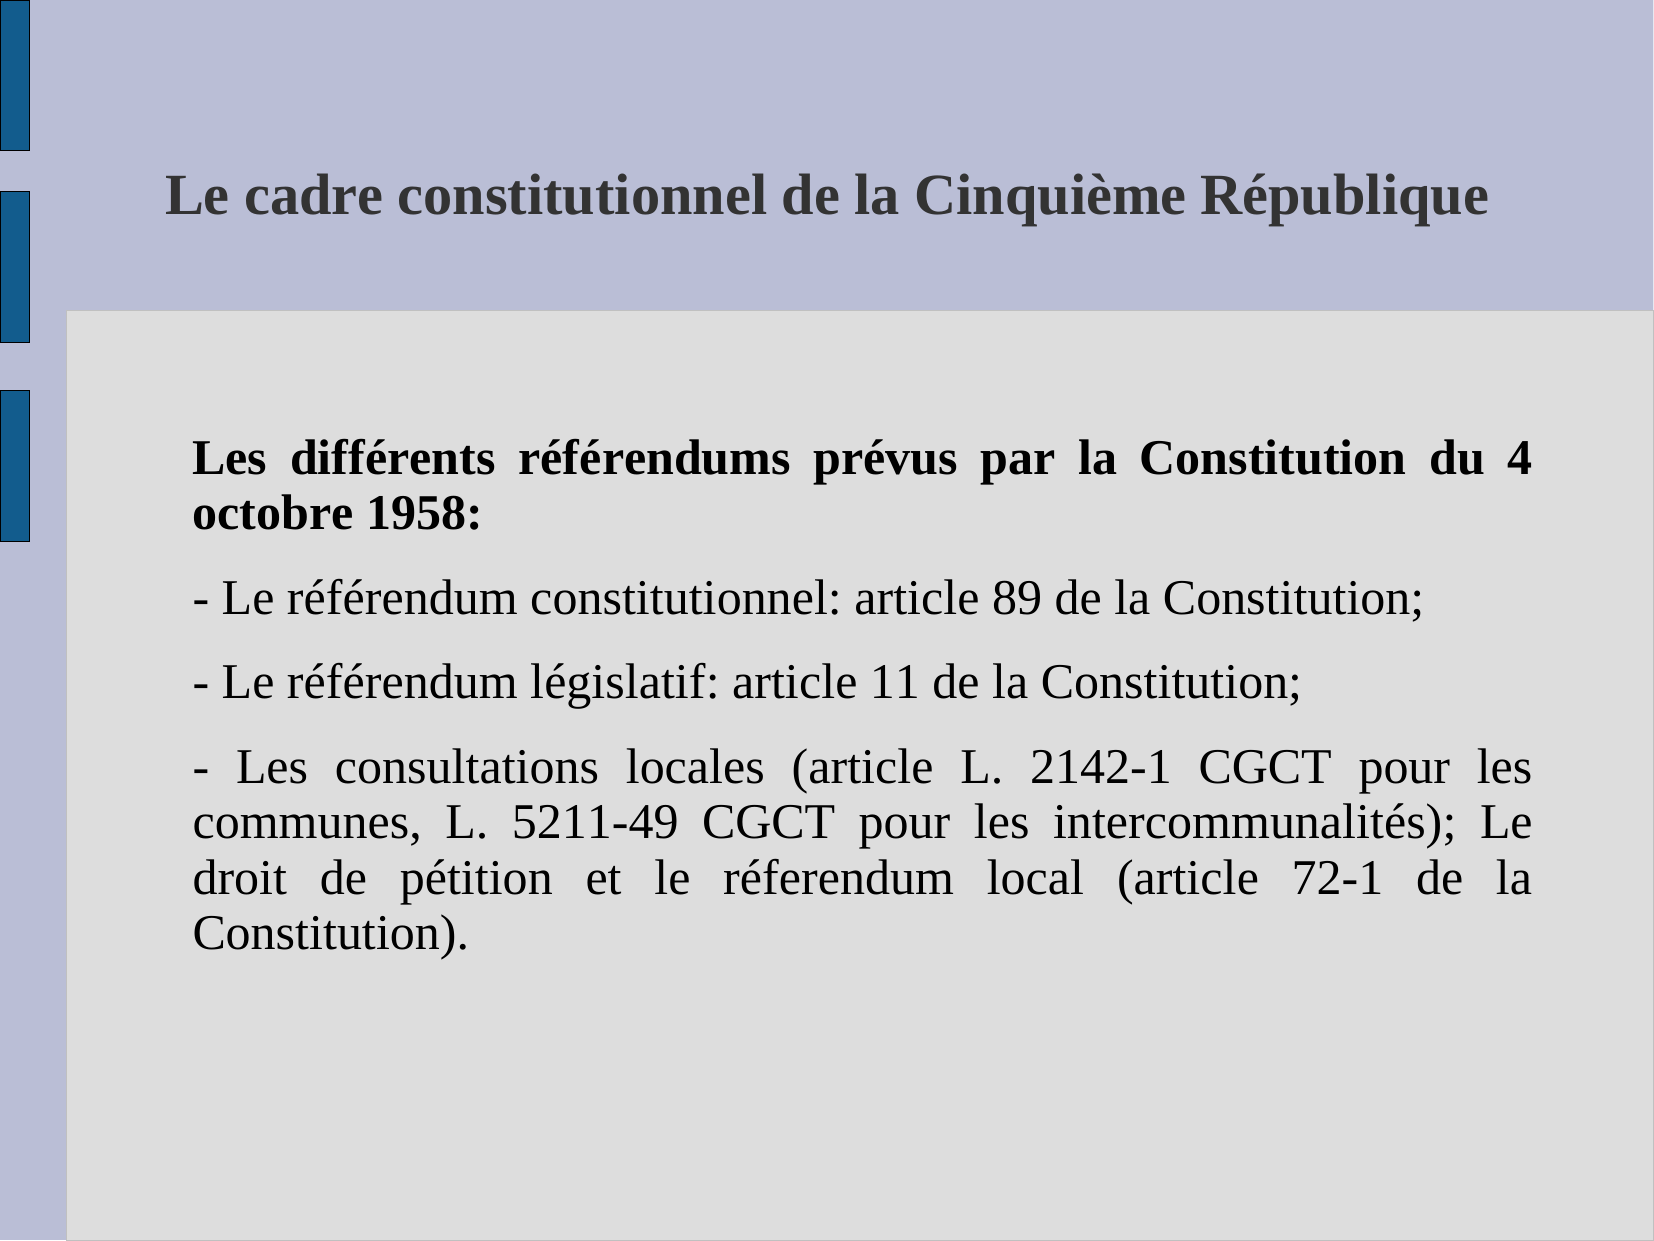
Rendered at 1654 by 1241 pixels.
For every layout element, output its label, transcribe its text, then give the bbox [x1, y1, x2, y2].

list Les différents référendums prévus par la Constitution du 4 octobre 1958: - Le référendum constitutionnel: article 89 de la Constitution; - Le référendum législatif: article 11 de la Constitution; - Les consultations locales (article L. 2142-1 CGCT pour les communes, L. 5211-49 CGCT pour les intercommunalités); Le droit de pétition et le réferendum local (article 72-1 de la Constitution). [121, 344, 1534, 1112]
title Le cadre constitutionnel de la Cinquième République [121, 98, 1534, 291]
